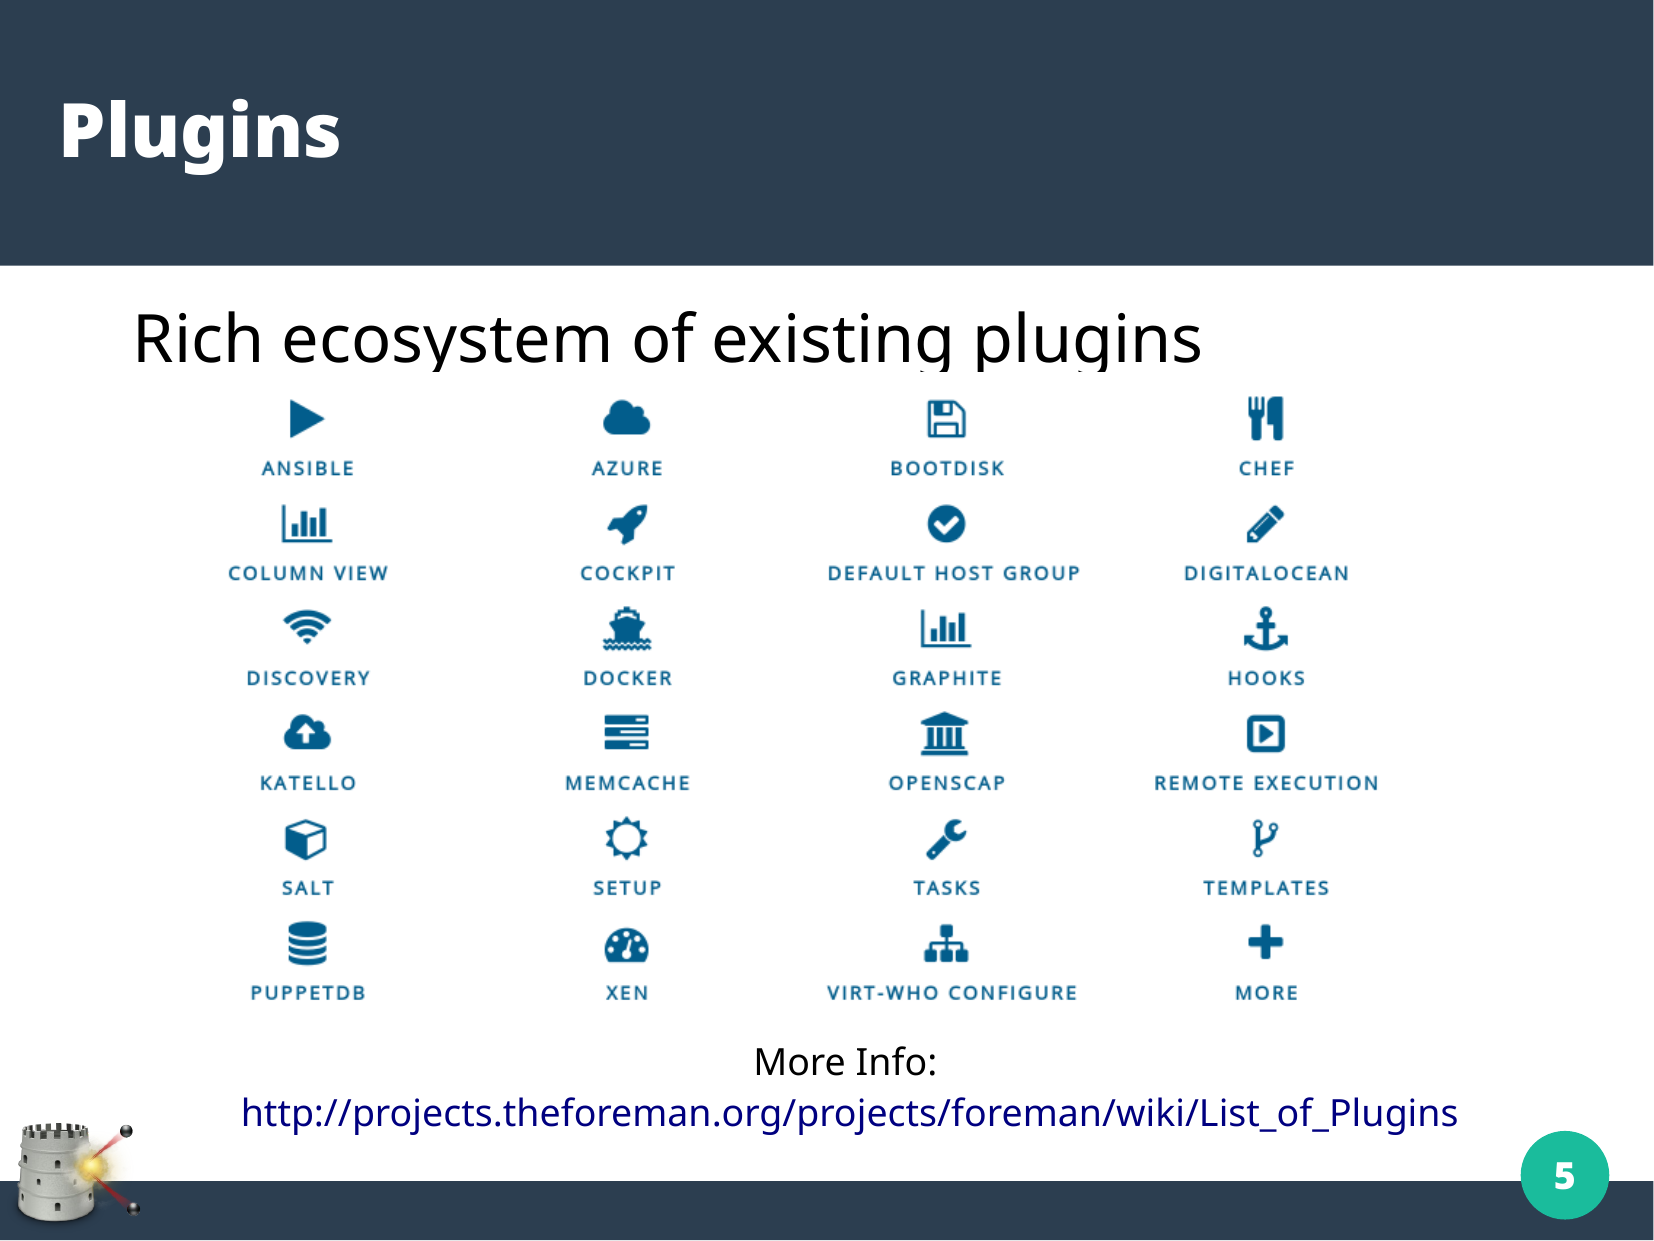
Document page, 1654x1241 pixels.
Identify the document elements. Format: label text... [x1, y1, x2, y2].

text_box Rich ecosystem of existing plugins [82, 283, 1394, 377]
picture [5, 1104, 148, 1241]
text_box More Info: http://projects.theforeman.org/projects/foreman/wiki/List_of_Plugins [147, 1028, 1554, 1174]
picture [171, 372, 1441, 1035]
title Plugins [59, 49, 1595, 207]
